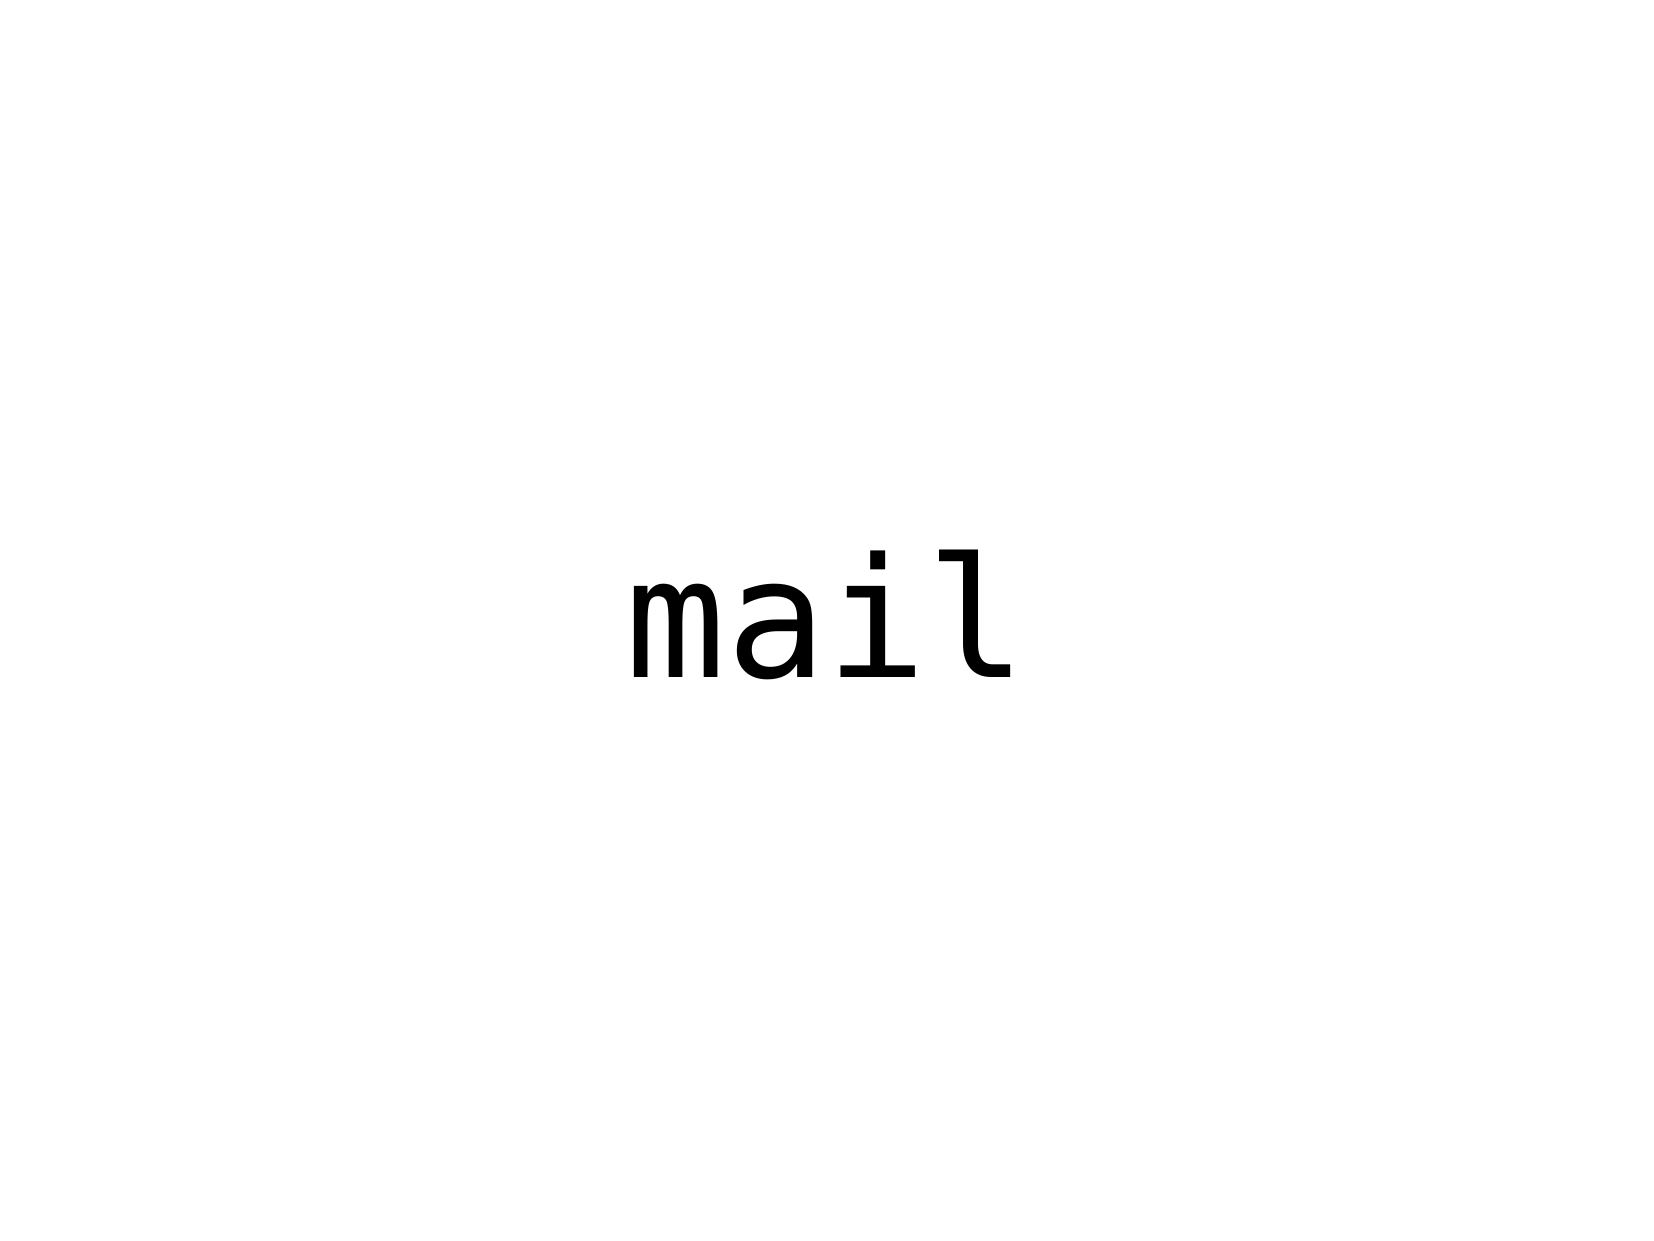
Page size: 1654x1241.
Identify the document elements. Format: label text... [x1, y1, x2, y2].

title mail [82, 523, 1571, 718]
